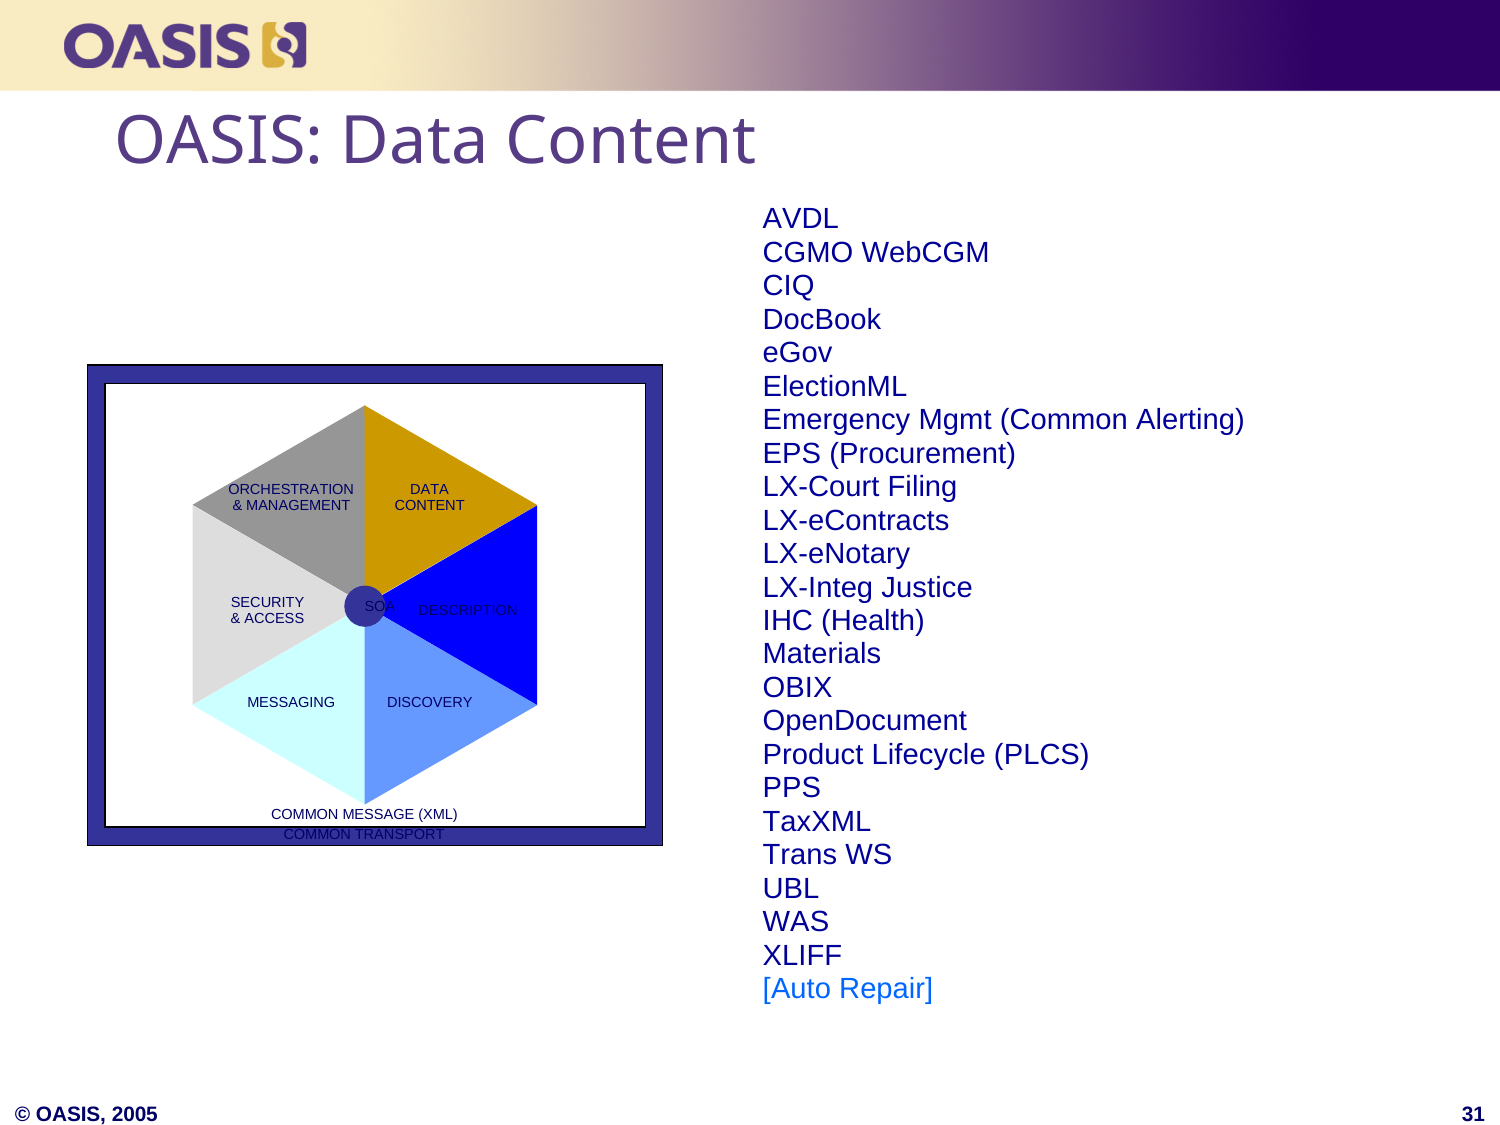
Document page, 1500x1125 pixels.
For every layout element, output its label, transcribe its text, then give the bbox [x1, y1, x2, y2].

picture [0, 0, 1500, 1125]
text_box COMMON TRANSPORT [267, 818, 461, 850]
text_box DESCRIPTION [403, 594, 533, 626]
text_box DISCOVERY [372, 686, 488, 718]
text_box MESSAGING [232, 686, 351, 718]
text_box [87, 364, 663, 846]
text_box DATA CONTENT [379, 473, 480, 522]
text_box SOA [344, 585, 386, 627]
text_box ORCHESTRATION & MANAGEMENT [213, 473, 370, 522]
text_box COMMON MESSAGE (XML) [256, 798, 473, 831]
list AVDL CGMO WebCGM CIQ DocBook eGov ElectionML Emergency Mgmt (Common Alerting) EPS (Procurement) LX-Court Filing LX-eContracts LX-eNotary LX-Integ Justice IHC (Health) Materials OBIX OpenDocument Product Lifecycle (PLCS) PPS TaxXML Trans WS UBL WAS XLIFF [Auto Repair] [747, 200, 1438, 1053]
title OASIS: Data Content [99, 99, 1476, 186]
text_box SECURITY & ACCESS [215, 586, 320, 635]
